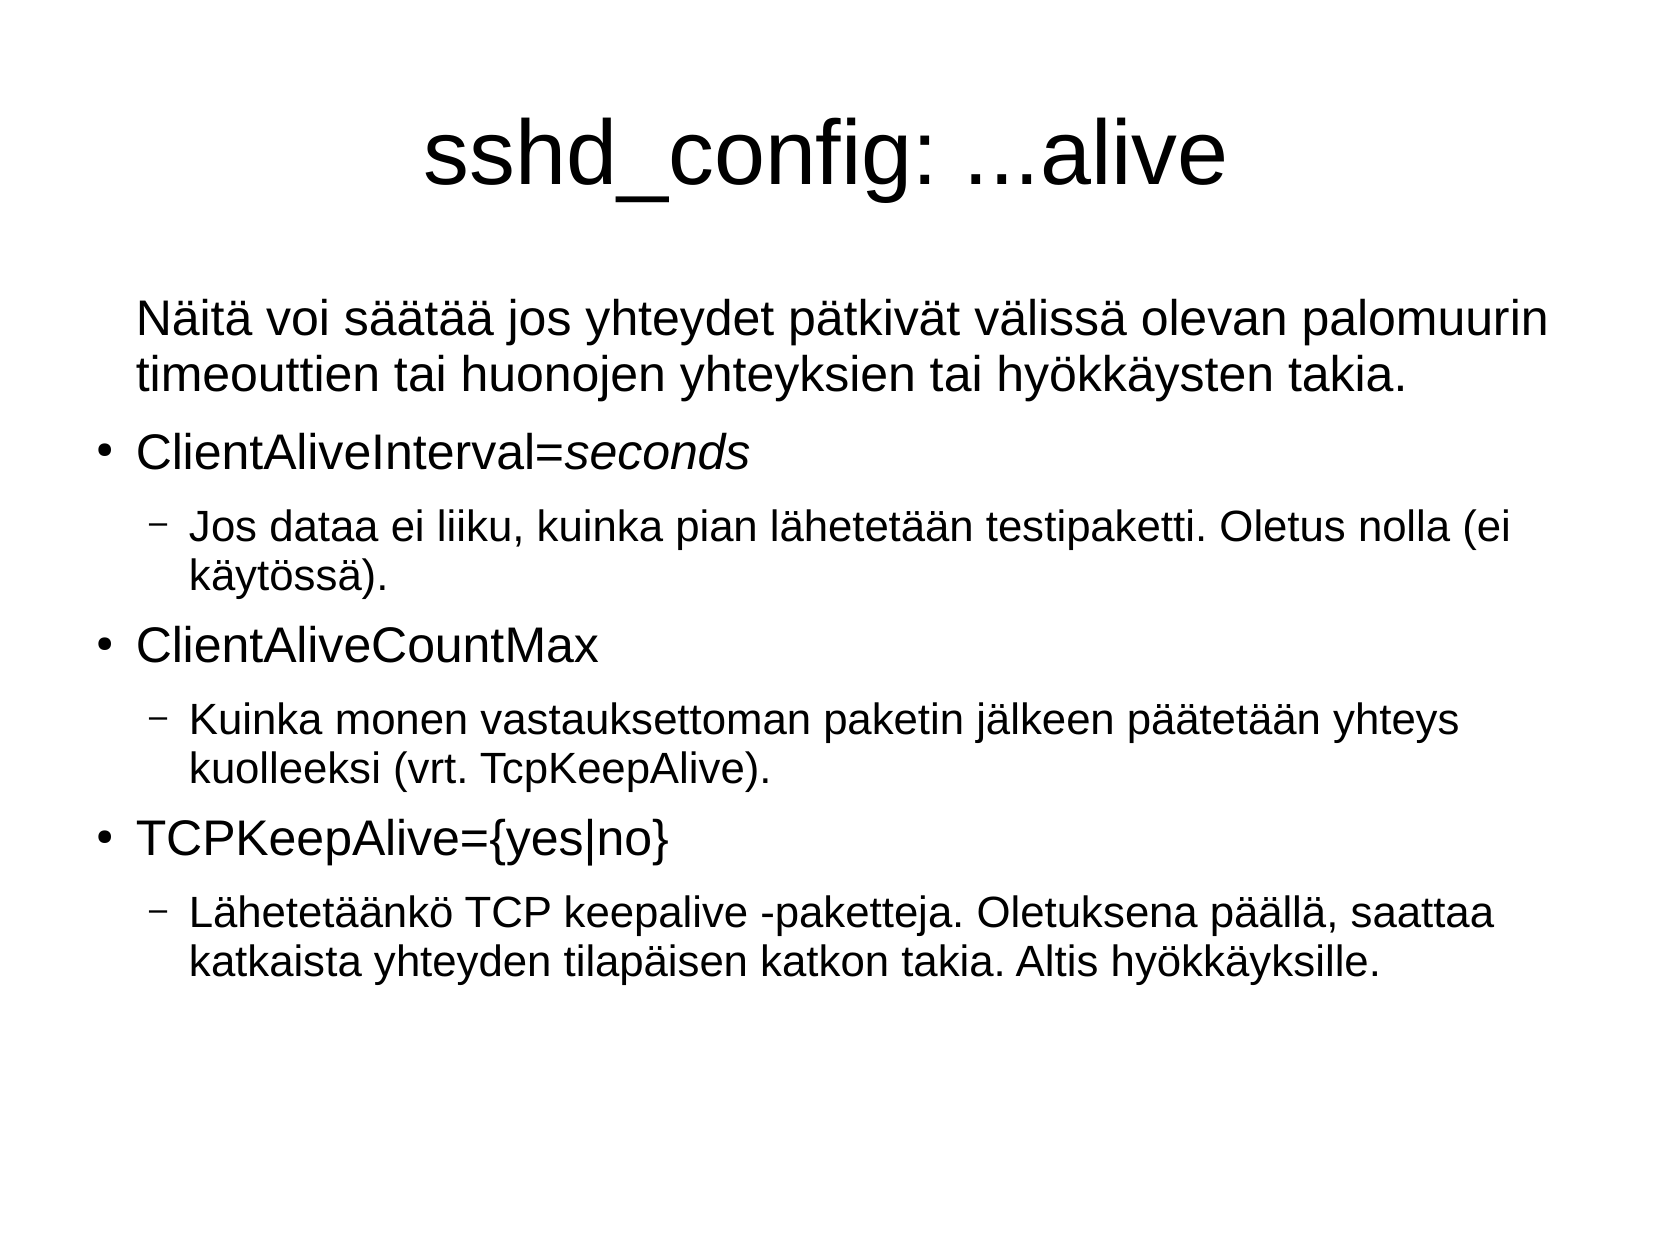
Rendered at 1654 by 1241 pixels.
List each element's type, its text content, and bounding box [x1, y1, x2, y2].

list Näitä voi säätää jos yhteydet pätkivät välissä olevan palomuurin timeouttien tai huonojen yhteyksien tai hyökkäysten takia. ClientAliveInterval=seconds Jos dataa ei liiku, kuinka pian lähetetään testipaketti. Oletus nolla (ei käytössä). ClientAliveCountMax Kuinka monen vastauksettoman paketin jälkeen päätetään yhteys kuolleeksi (vrt. TcpKeepAlive). TCPKeepAlive={yes|no} Lähetetäänkö TCP keepalive -paketteja. Oletuksena päällä, saattaa katkaista yhteyden tilapäisen katkon takia. Altis hyökkäyksille. [82, 290, 1571, 1010]
title sshd_config: ...alive [82, 49, 1571, 257]
